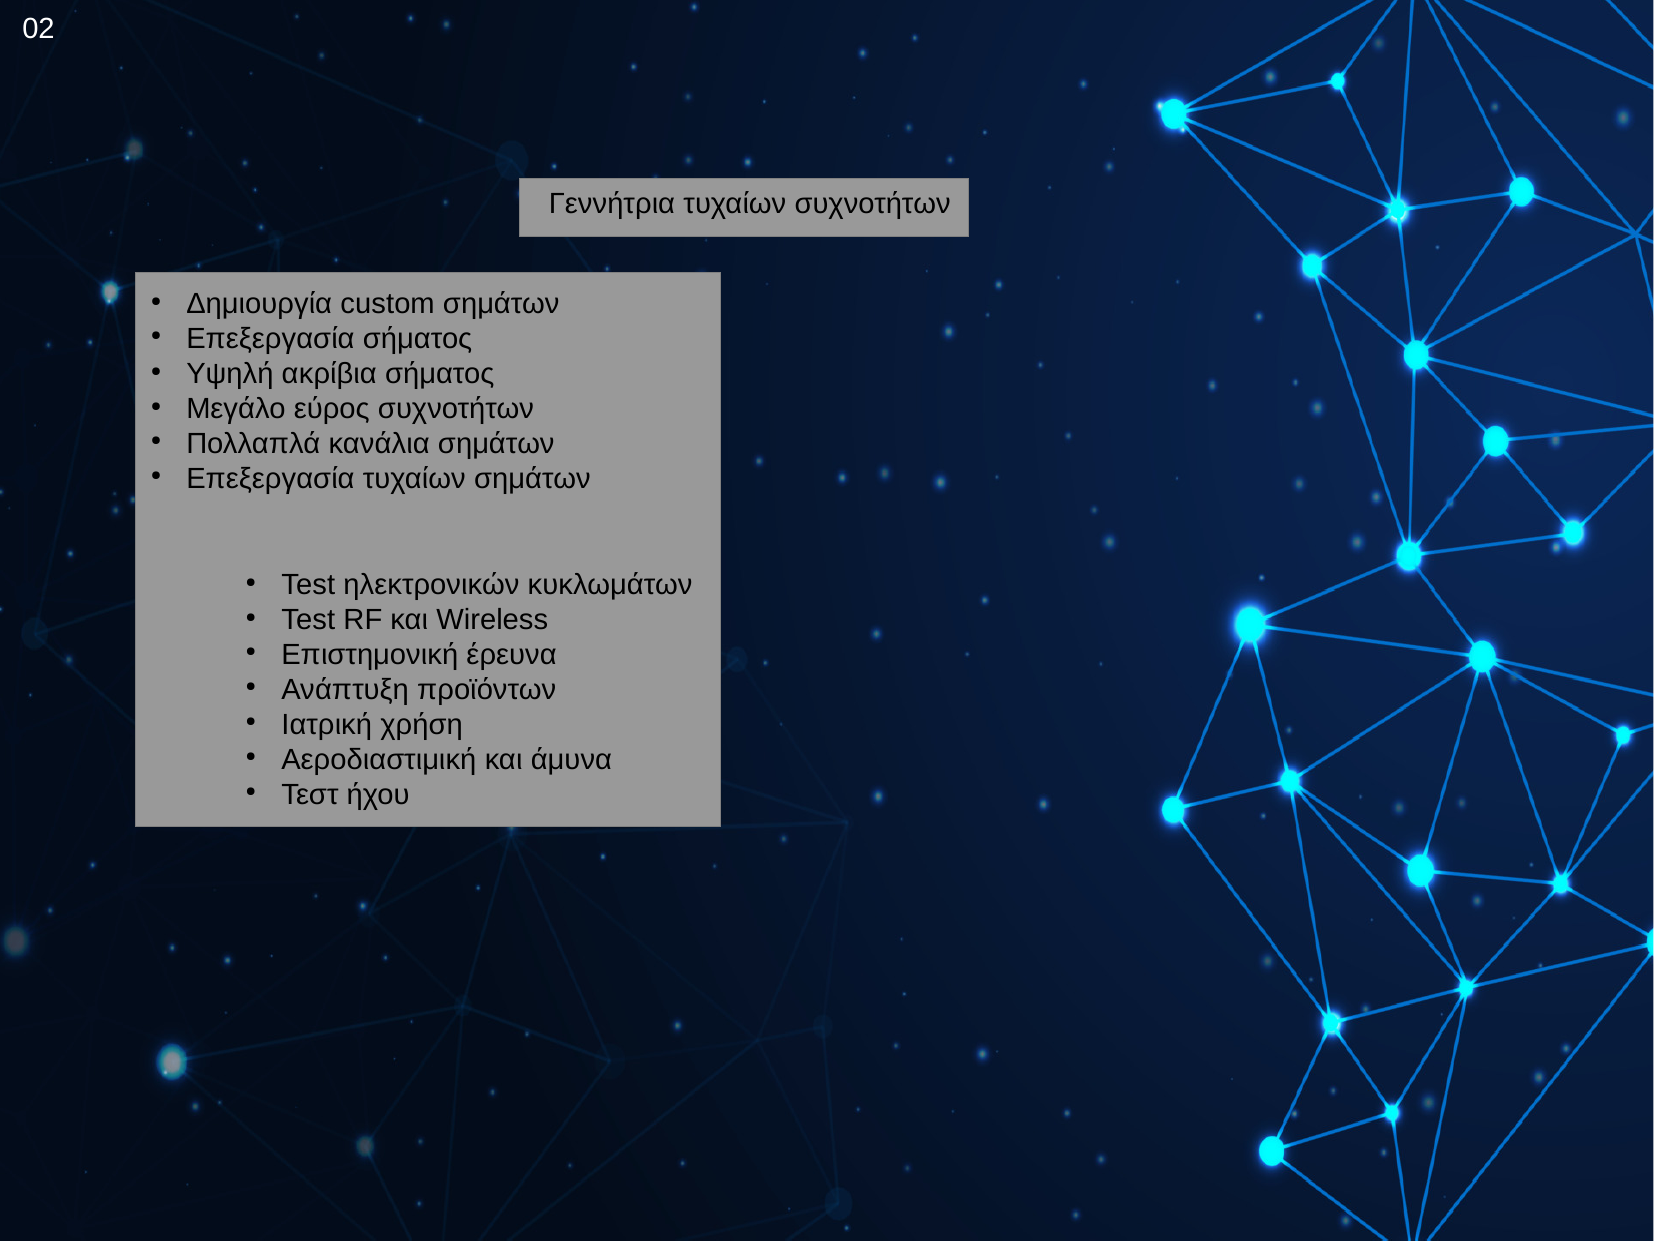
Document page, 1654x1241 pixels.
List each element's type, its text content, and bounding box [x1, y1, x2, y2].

text_box [378, 649, 385, 662]
text_box [483, 650, 492, 662]
text_box [513, 649, 521, 662]
text_box [409, 649, 417, 661]
title 02 [6, 5, 71, 48]
title Γεννήτρια τυχαίων συχνοτήτων [118, 169, 1382, 248]
text_box [135, 272, 721, 827]
picture [0, 0, 1654, 1241]
text_box Test ηλεκτρονικών κυκλωμάτων Test RF και Wireless Επιστημονική έρευνα Ανάπτυξη προϊόντων Ιατρική χρήση Αεροδιαστιμική και άμυνα Τεστ ήχου [230, 550, 739, 649]
text_box [543, 650, 551, 662]
text_box [528, 649, 536, 661]
text_box Δημιουργία custom σημάτων Επεξεργασία σήματος Υψηλή ακρίβια σήματος Μεγάλο εύρος συχνοτήτων Πολλαπλά κανάλια σημάτων Επεξεργασία τυχαίων σημάτων [135, 234, 644, 356]
text_box [393, 650, 401, 662]
text_box [331, 650, 340, 662]
